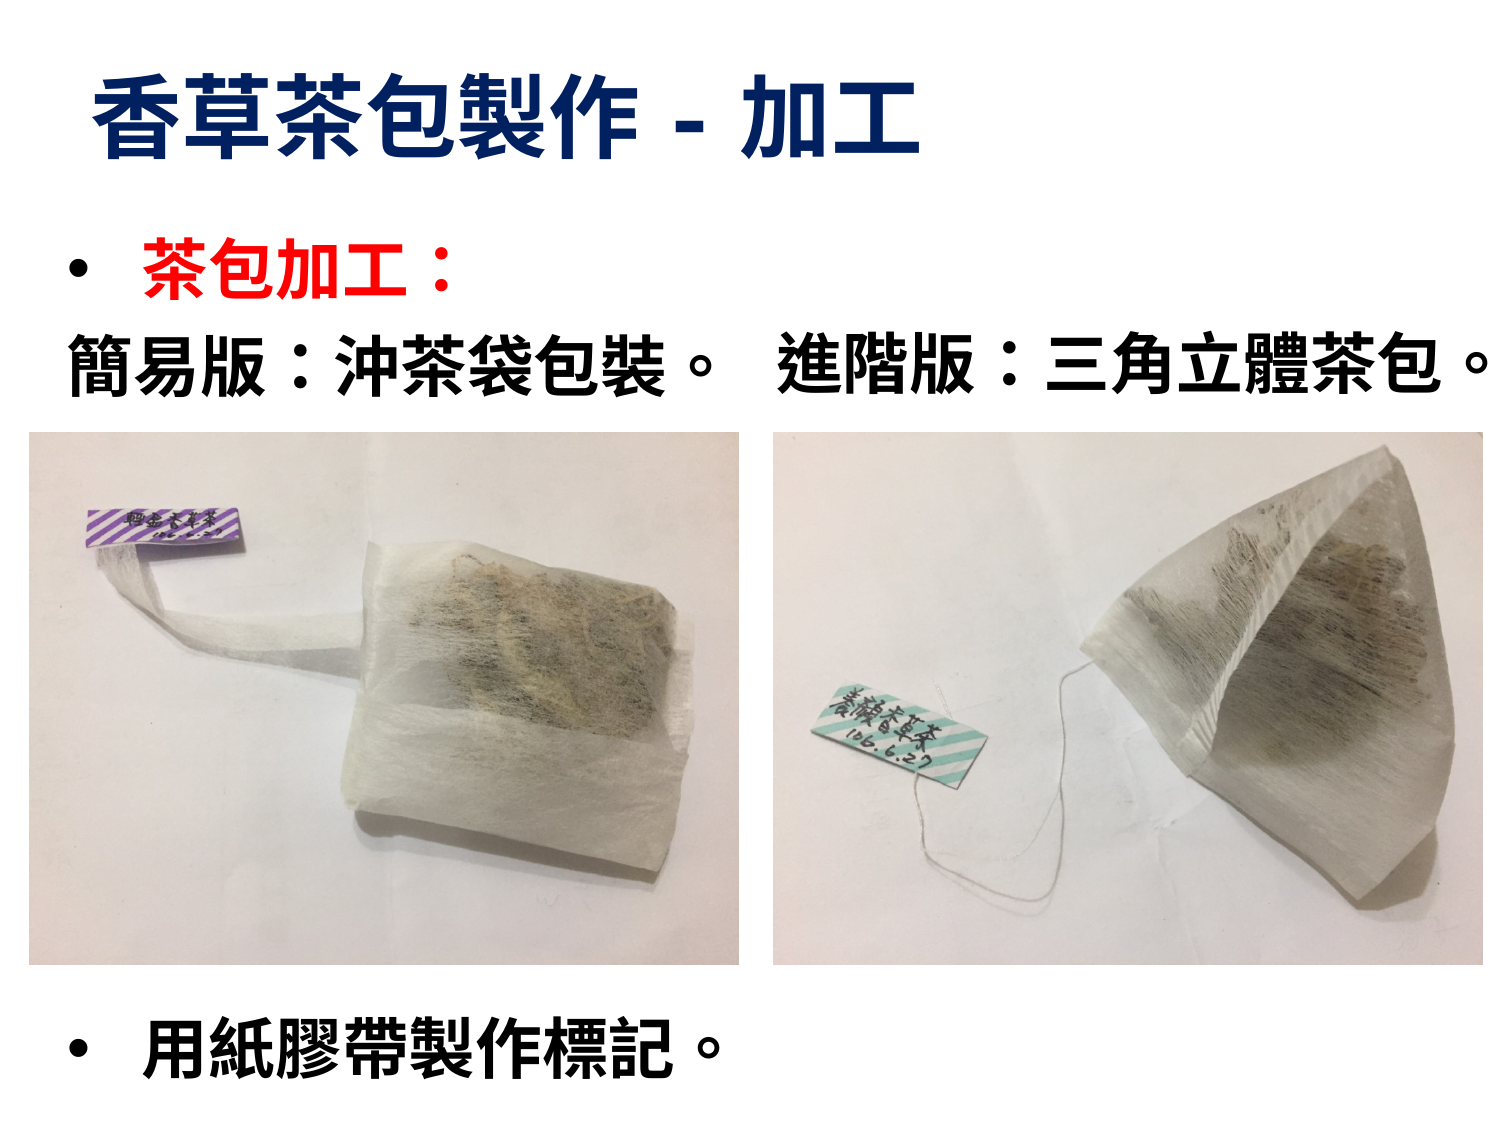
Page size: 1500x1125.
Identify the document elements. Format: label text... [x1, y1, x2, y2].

text_box 用紙膠帶製作標記。 [29, 999, 762, 1125]
list 茶包加工： 簡易版：沖茶袋包裝。 [29, 220, 762, 457]
picture [0, 0, 1500, 1125]
text_box 進階版：三角立體茶包。 [750, 314, 1483, 462]
title 香草茶包製作-加工 [75, 45, 1471, 185]
